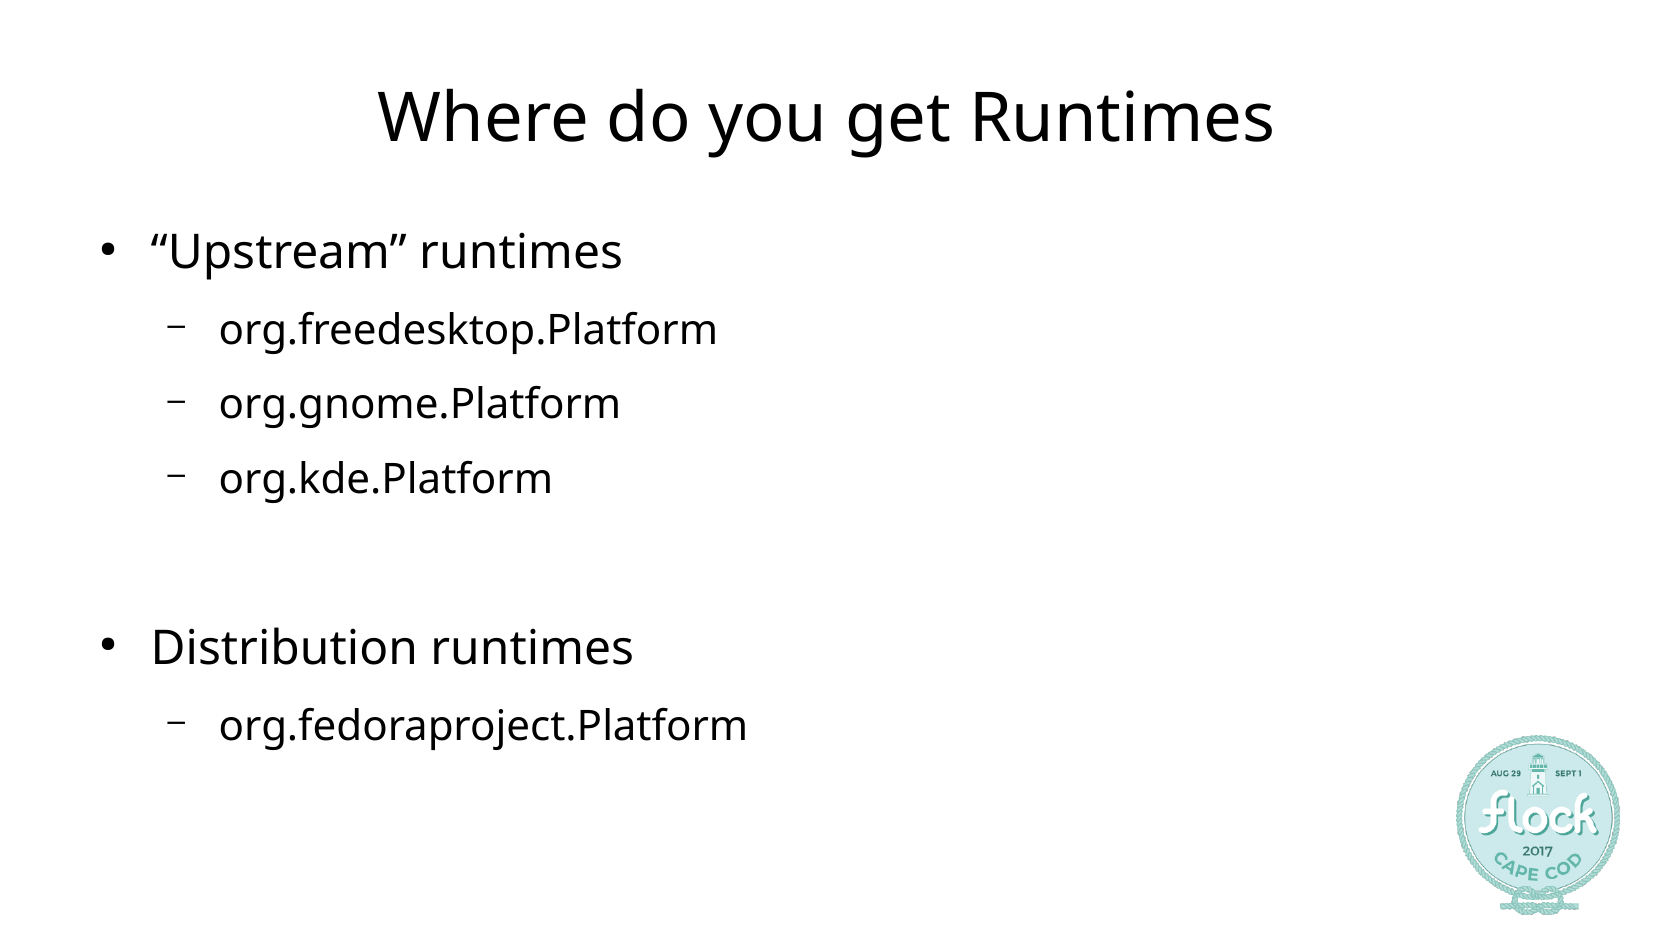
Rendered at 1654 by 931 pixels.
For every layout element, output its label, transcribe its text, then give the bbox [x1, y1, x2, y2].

picture [1456, 735, 1620, 915]
title Where do you get Runtimes [82, 37, 1571, 193]
list “Upstream” runtimes org.freedesktop.Platform org.gnome.Platform org.kde.Platform Distribution runtimes org.fedoraproject.Platform [82, 217, 1571, 758]
